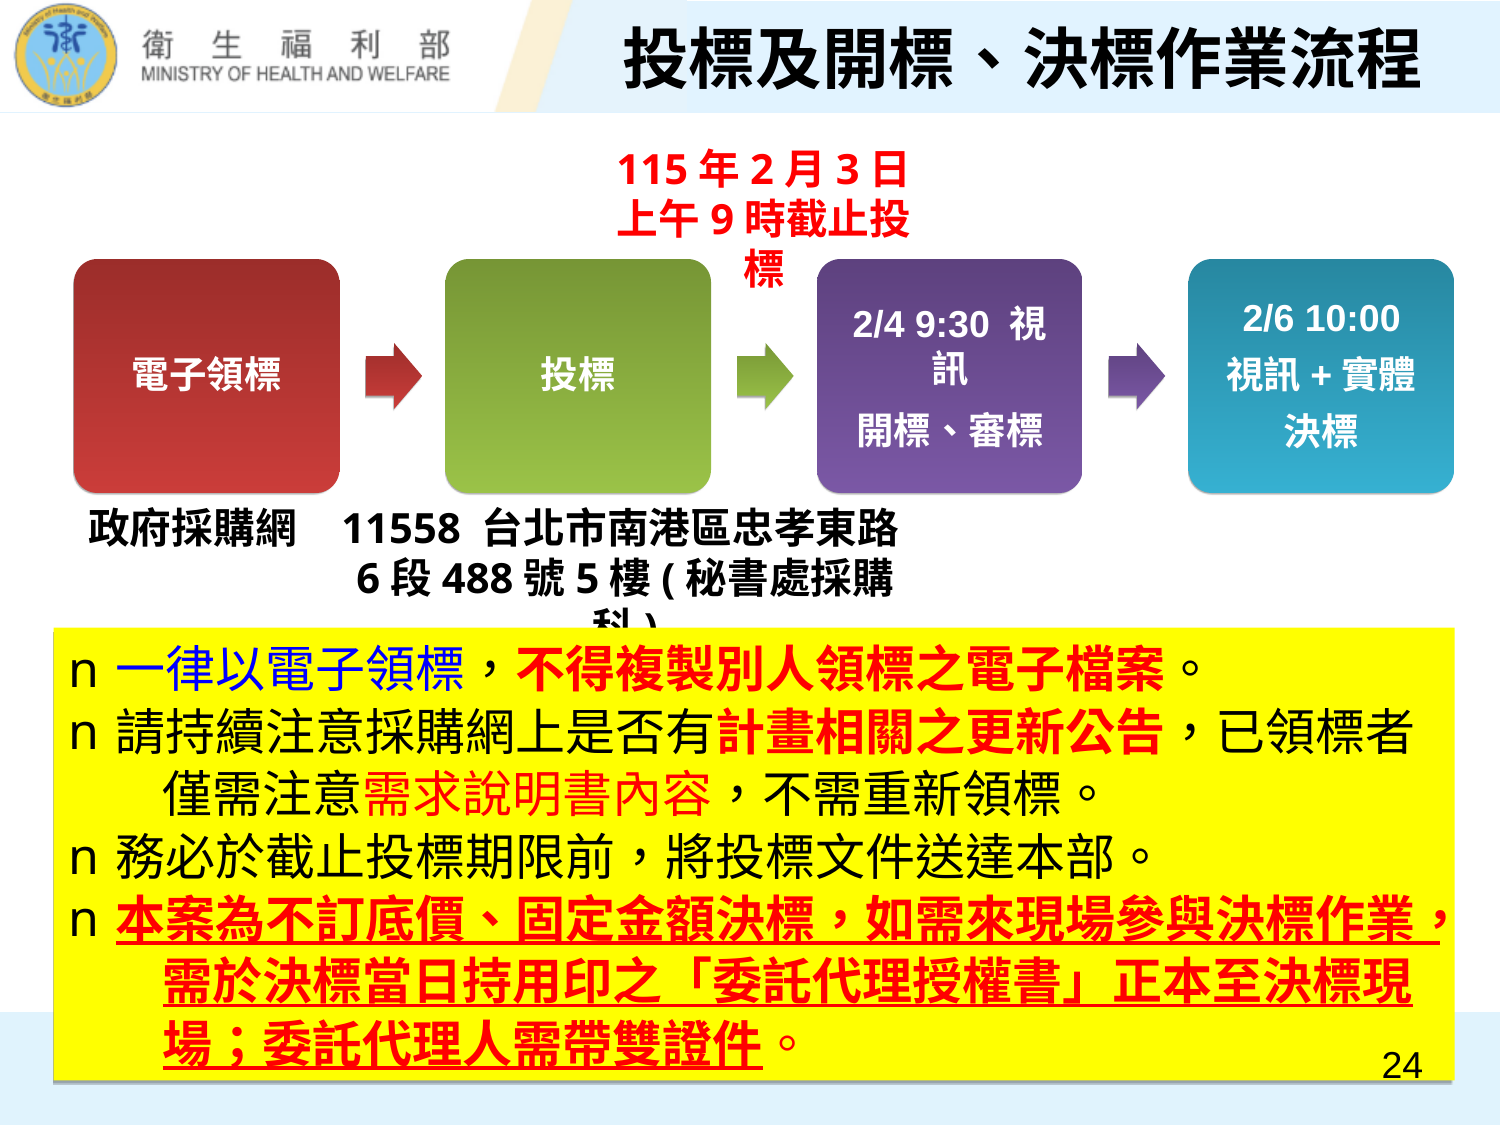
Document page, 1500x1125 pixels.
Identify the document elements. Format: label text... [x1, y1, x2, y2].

text_box 一律以電子領標，不得複製別人領標之電子檔案。 請持續注意採購網上是否有計畫相關之更新公告，已領標者僅需注意需求說明書內容，不需重新領標。 務必於截止投標期限前，將投標文件送達本部。 本案為不訂底價、固定金額決標，如需來現場參與決標作業，需於決標當日持用印之「委託代理授權書」正本至決標現場；委託代理人需帶雙證件。 [53, 627, 1455, 1081]
text_box [737, 342, 794, 409]
text_box 投標及開標、決標作業流程 [571, 9, 1474, 105]
text_box 投標 [445, 259, 712, 493]
text_box 2/6 10:00 視訊+實體 決標 [1188, 259, 1455, 493]
text_box 24 [1366, 1033, 1459, 1094]
text_box [1108, 342, 1166, 409]
text_box 政府採購網 [73, 494, 348, 559]
text_box 115年2月3日 上午9時截止投標 [582, 135, 946, 300]
text_box 電子領標 [73, 259, 340, 493]
text_box [365, 342, 423, 409]
text_box 11558 台北市南港區忠孝東路6段488號5樓(秘書處採購科) [326, 494, 925, 627]
text_box 2/4 9:30 視訊 開標、審標 [817, 259, 1083, 493]
